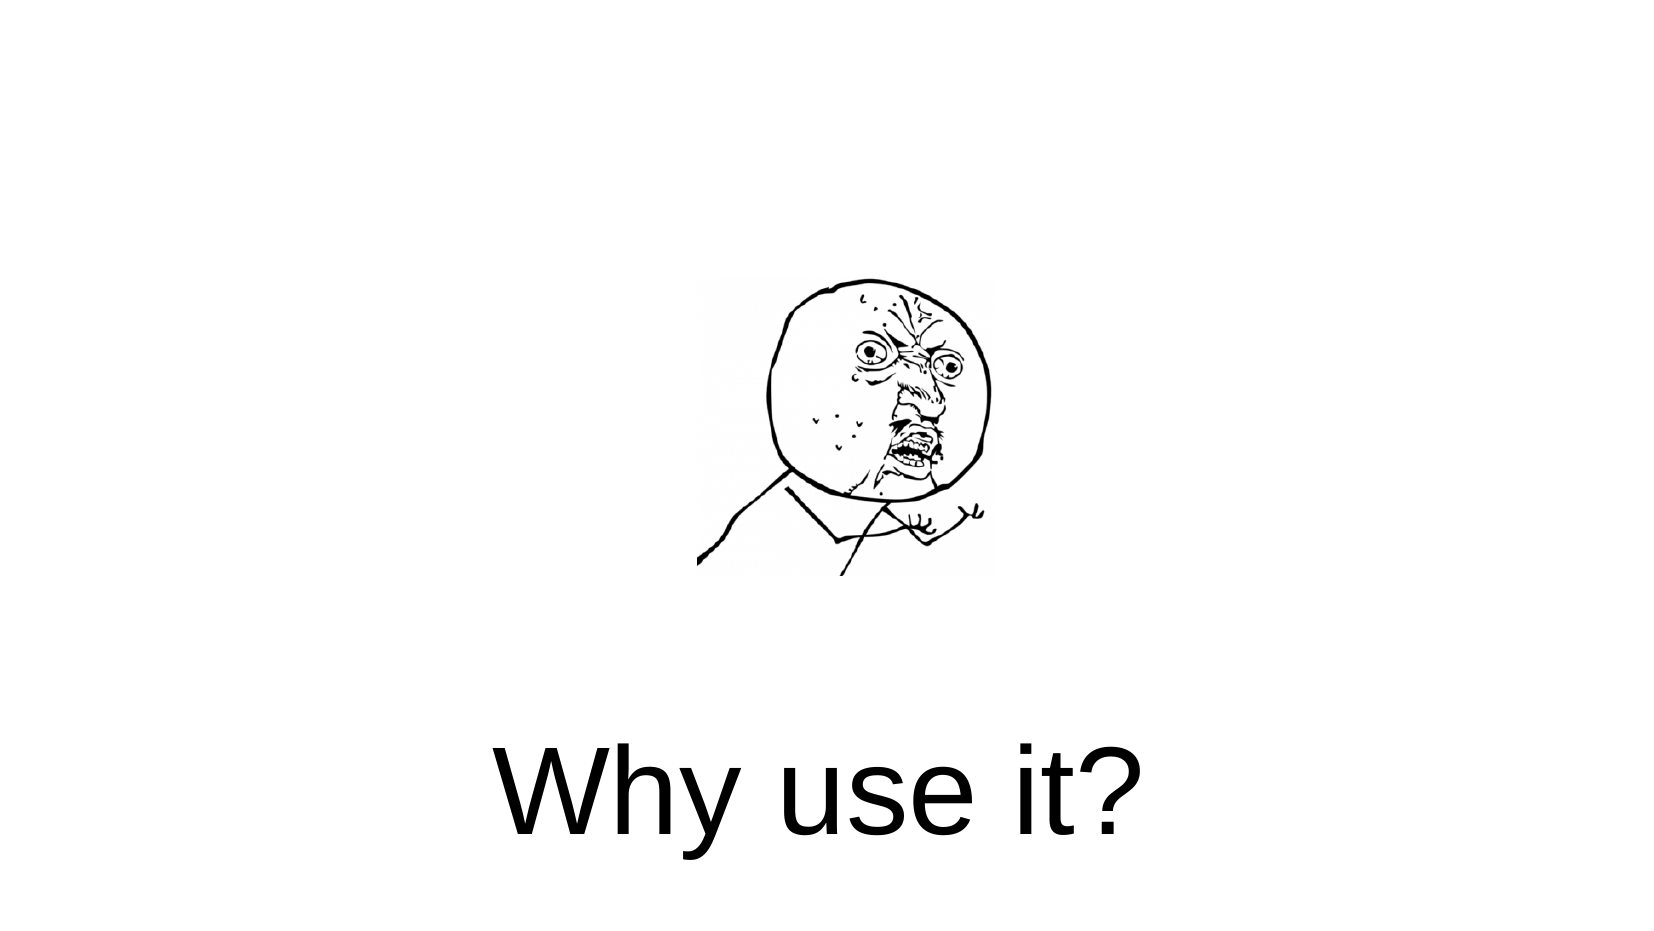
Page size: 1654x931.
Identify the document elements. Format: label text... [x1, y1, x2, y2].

picture [697, 277, 995, 576]
title Why use it? [74, 687, 1563, 895]
